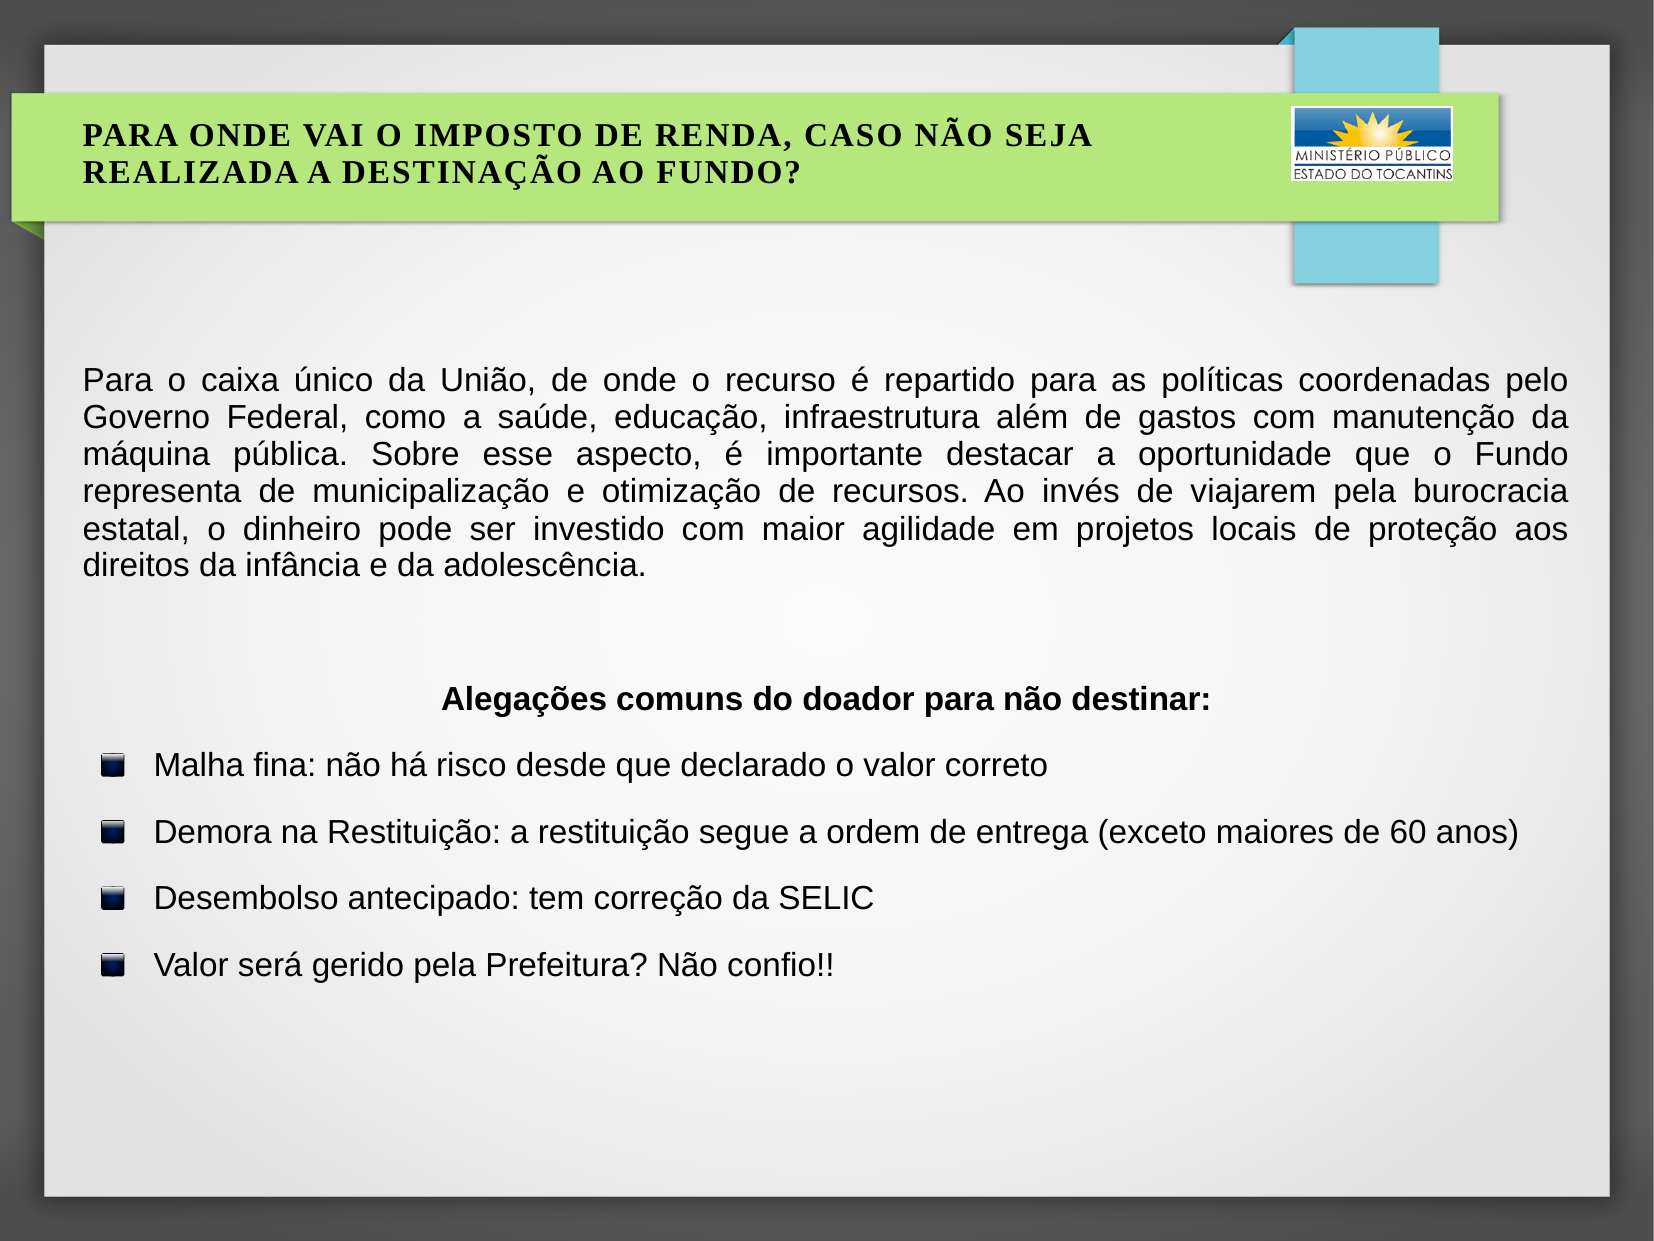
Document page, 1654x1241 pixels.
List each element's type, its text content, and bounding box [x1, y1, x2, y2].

list Para o caixa único da União, de onde o recurso é repartido para as políticas coordenadas pelo Governo Federal, como a saúde, educação, infraestrutura além de gastos com manutenção da máquina pública. Sobre esse aspecto, é importante destacar a oportunidade que o Fundo representa de municipalização e otimização de recursos. Ao invés de viajarem pela burocracia estatal, o dinheiro pode ser investido com maior agilidade em projetos locais de proteção aos direitos da infância e da adolescência. Alegações comuns do doador para não destinar: Malha fina: não há risco desde que declarado o valor correto Demora na Restituição: a restituição segue a ordem de entrega (exceto maiores de 60 anos) Desembolso antecipado: tem correção da SELIC Valor será gerido pela Prefeitura? Não confio!! [82, 295, 1571, 1134]
title Para onde vai o Imposto de Renda, caso não seja realizada a destinação ao Fundo? [82, 94, 1264, 213]
picture [0, 0, 1654, 1241]
